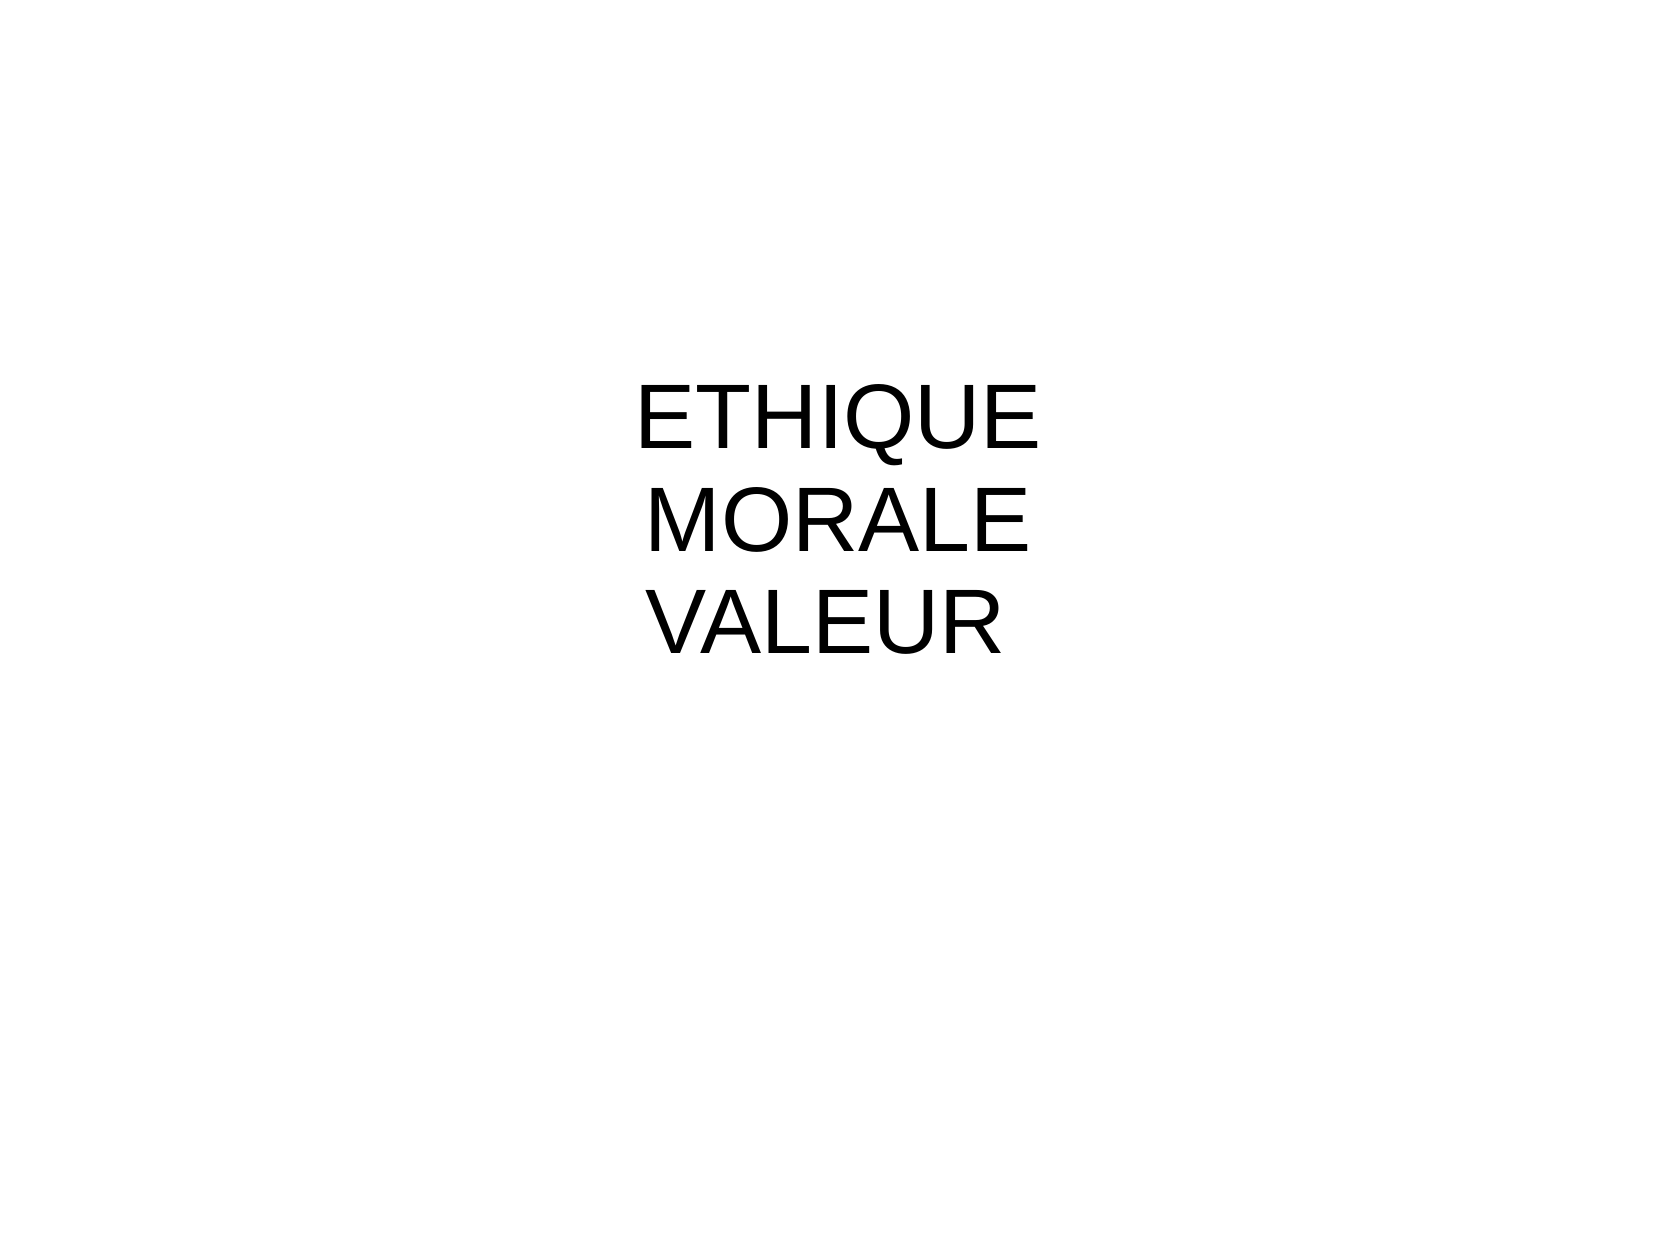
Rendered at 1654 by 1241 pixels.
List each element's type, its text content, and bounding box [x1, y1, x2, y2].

title ETHIQUE MORALE VALEUR [94, 365, 1583, 674]
